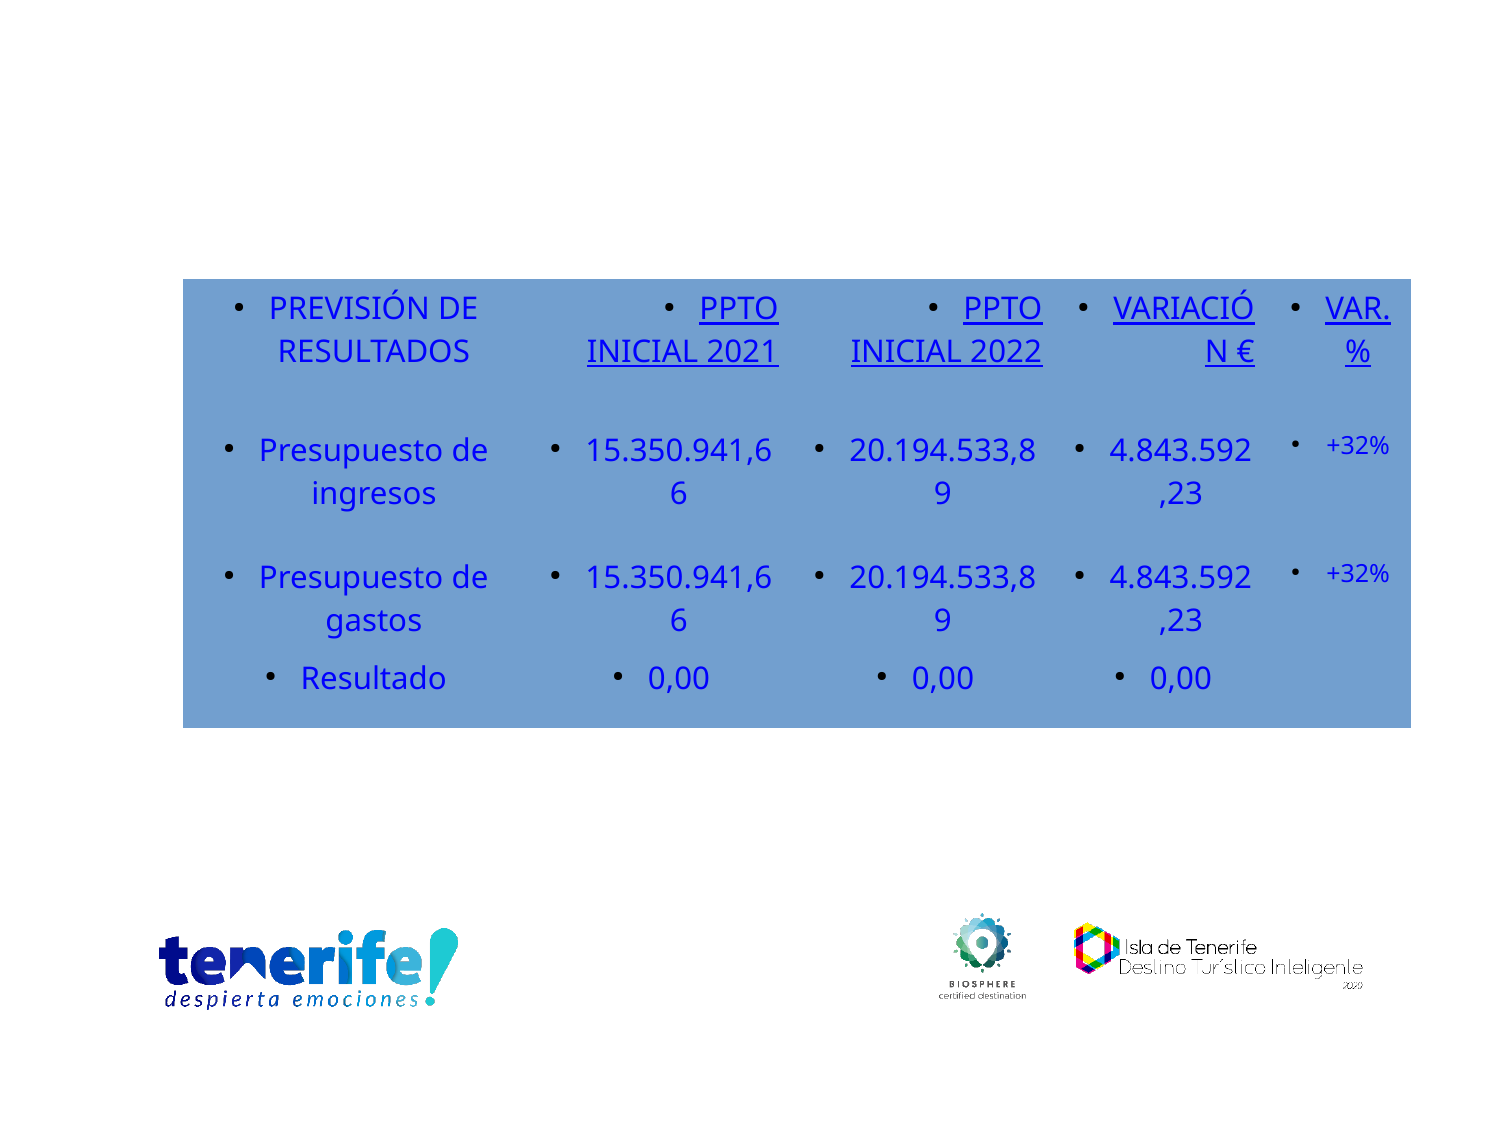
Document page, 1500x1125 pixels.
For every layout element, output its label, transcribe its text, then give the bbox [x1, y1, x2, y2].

table_header PREVISIÓN DE RESULTADOS [183, 279, 529, 421]
table_cell 15.350.941,66 [529, 548, 793, 648]
picture [918, 904, 1046, 1010]
table_cell 0,00 [1057, 648, 1270, 728]
table_cell +32% [1270, 548, 1411, 648]
table_cell Presupuesto de gastos [183, 548, 529, 648]
table_cell [1270, 648, 1411, 728]
table_header PPTO INICIAL 2022 [793, 279, 1057, 421]
picture [1074, 922, 1363, 992]
table_cell +32% [1270, 421, 1411, 548]
table_header VARIACIÓN € [1057, 279, 1270, 421]
picture [159, 928, 458, 1010]
table_cell 20.194.533,89 [793, 548, 1057, 648]
table_header VAR. % [1270, 279, 1411, 421]
table_cell Resultado [183, 648, 529, 728]
table_cell Presupuesto de ingresos [183, 421, 529, 548]
table_cell 0,00 [793, 648, 1057, 728]
table_cell 4.843.592,23 [1057, 548, 1270, 648]
table_cell 15.350.941,66 [529, 421, 793, 548]
table_cell 4.843.592,23 [1057, 421, 1270, 548]
table_cell 20.194.533,89 [793, 421, 1057, 548]
table_header PPTO INICIAL 2021 [529, 279, 793, 421]
table_cell 0,00 [529, 648, 793, 728]
